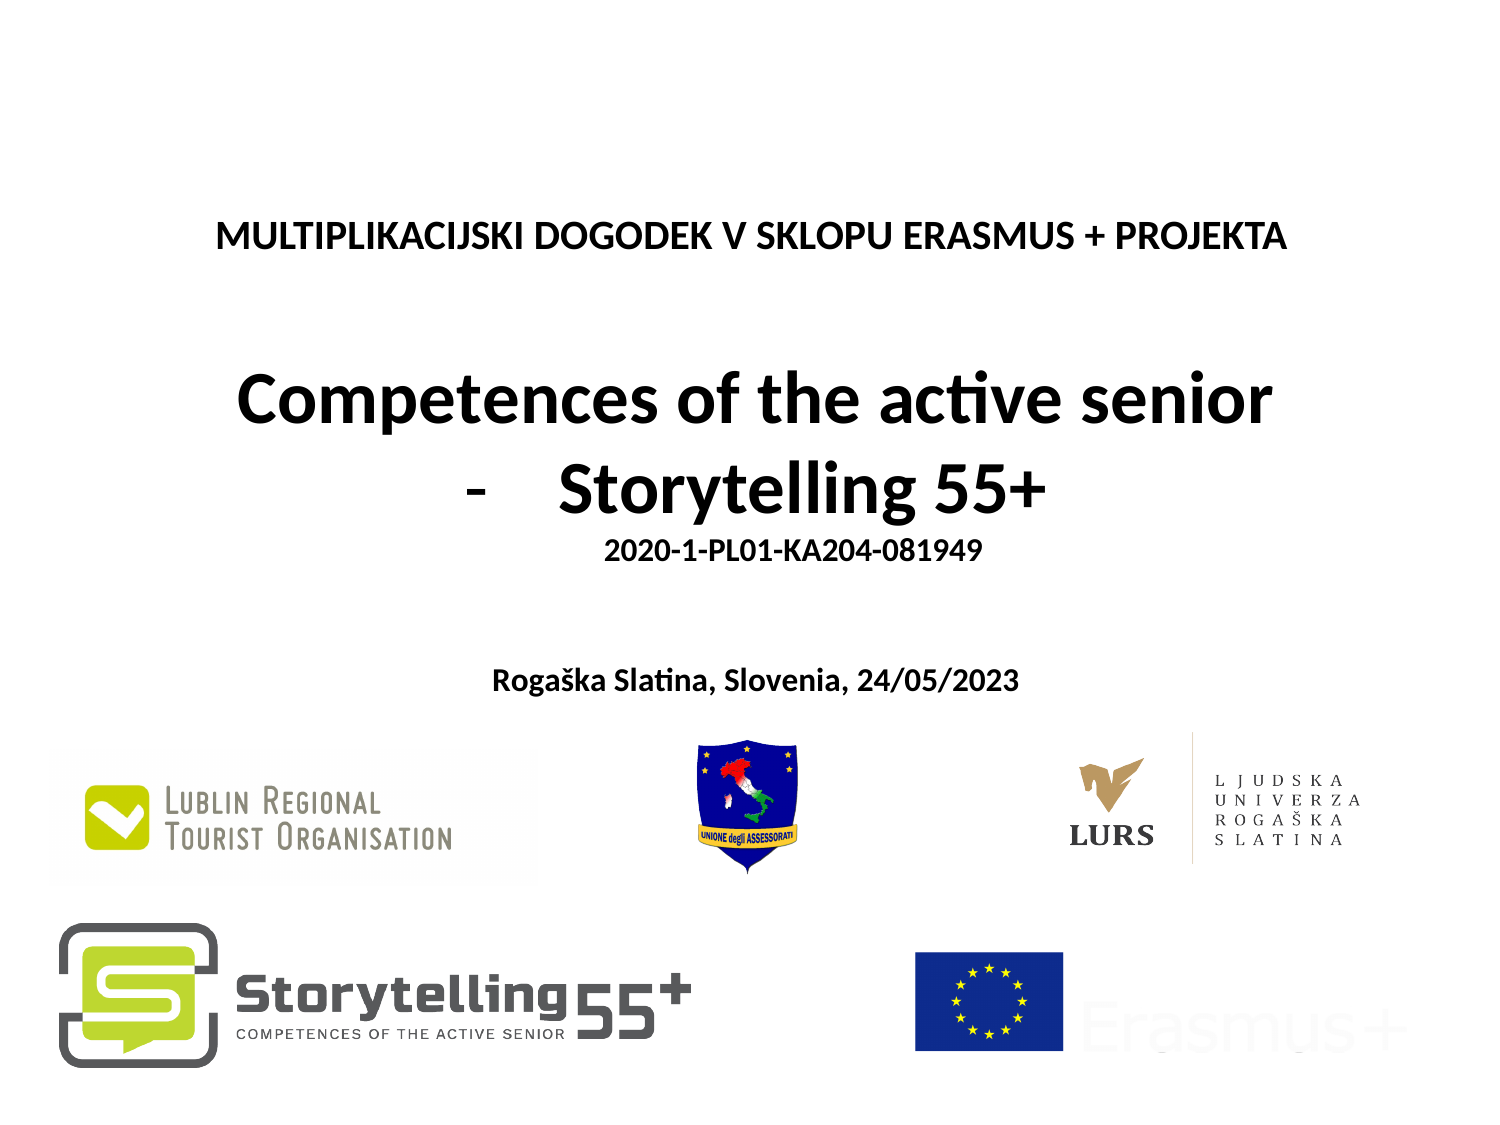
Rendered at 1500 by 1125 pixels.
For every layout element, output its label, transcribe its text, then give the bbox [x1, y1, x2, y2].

picture [1070, 732, 1360, 864]
picture [677, 732, 823, 880]
text_box MULTIPLIKACIJSKI DOGODEK V SKLOPU ERASMUS + PROJEKTA Competences of the active senior Storytelling 55+ 2020-1-PL01-KA204-081949 Rogaška Slatina, Slovenia, 24/05/2023 [60, 111, 1453, 706]
picture [49, 750, 538, 886]
text_box [0, 733, 1500, 903]
picture [886, 923, 1435, 1080]
picture [59, 923, 691, 1068]
